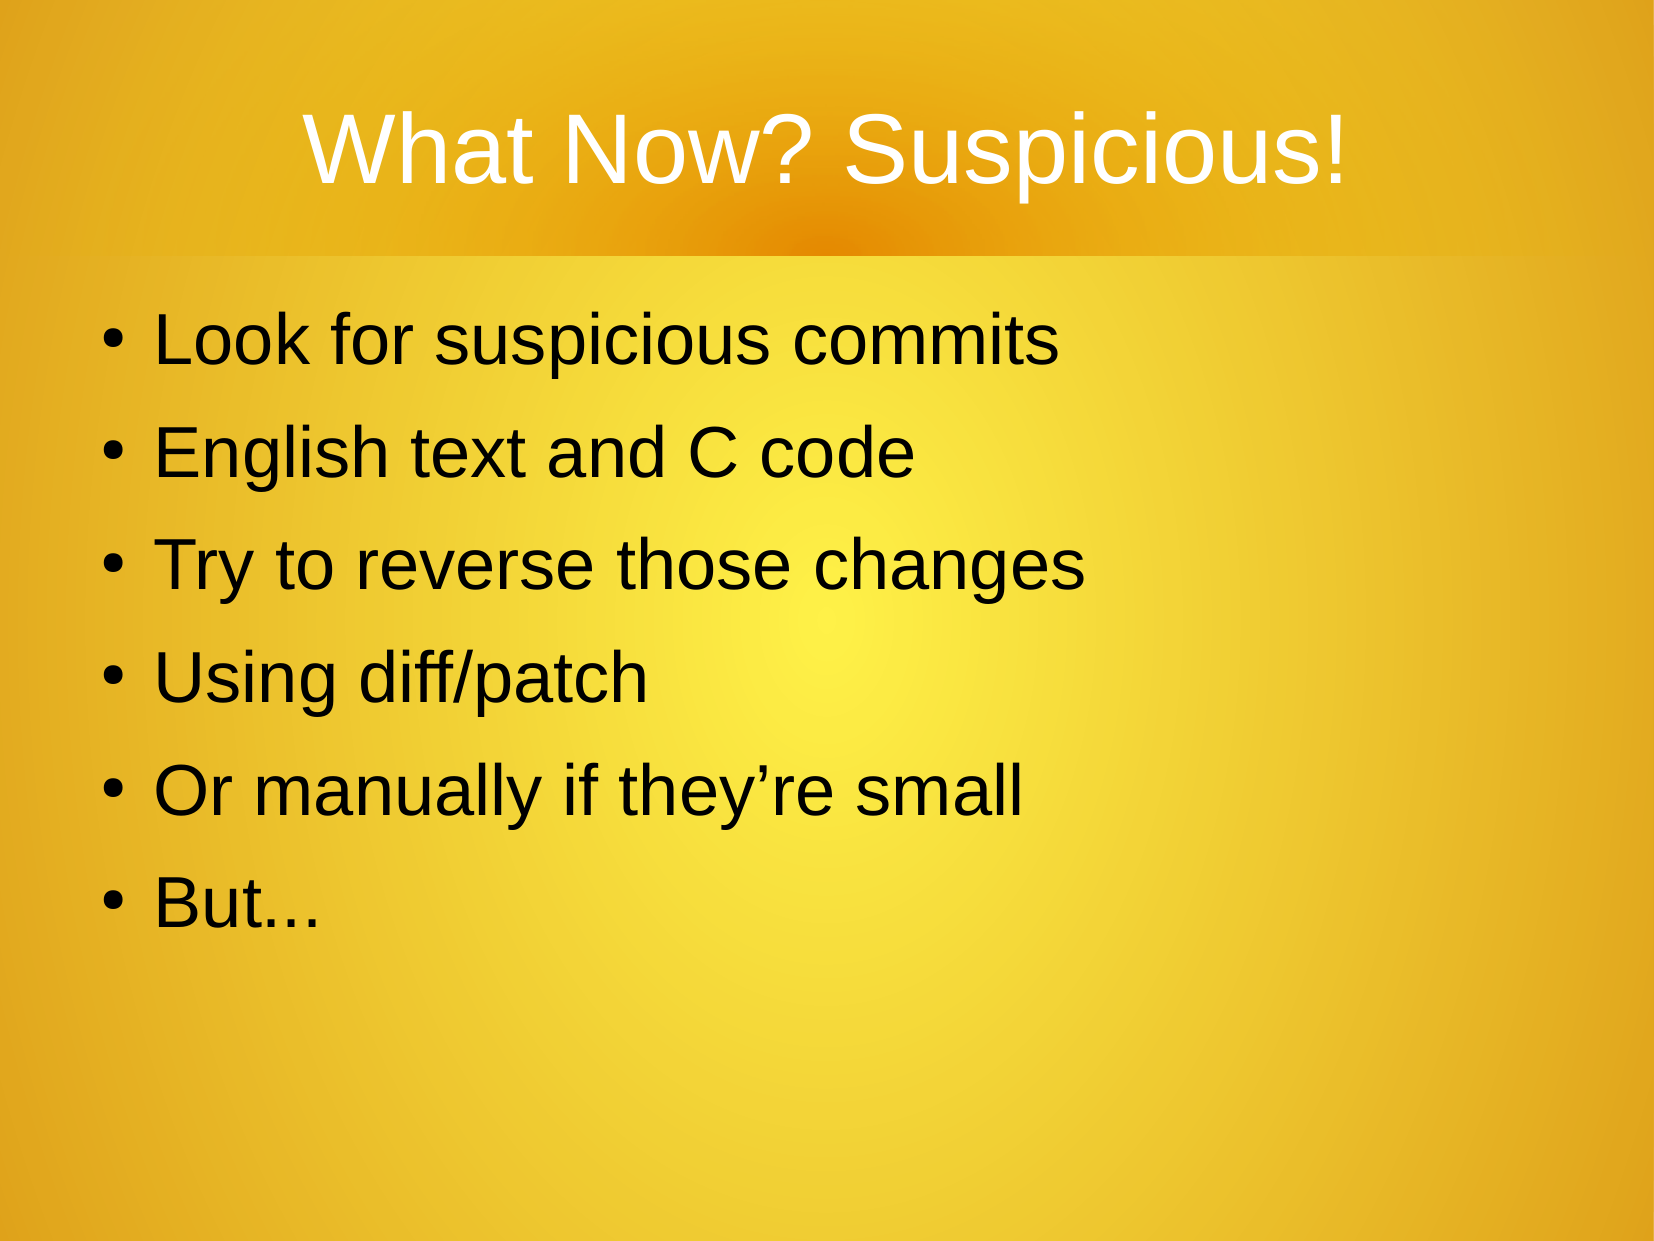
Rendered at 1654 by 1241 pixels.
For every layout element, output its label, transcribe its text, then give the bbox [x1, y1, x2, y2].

list Look for suspicious commits English text and C code Try to reverse those changes Using diff/patch Or manually if they’re small But... [82, 299, 1571, 1019]
title What Now? Suspicious! [82, 47, 1571, 252]
